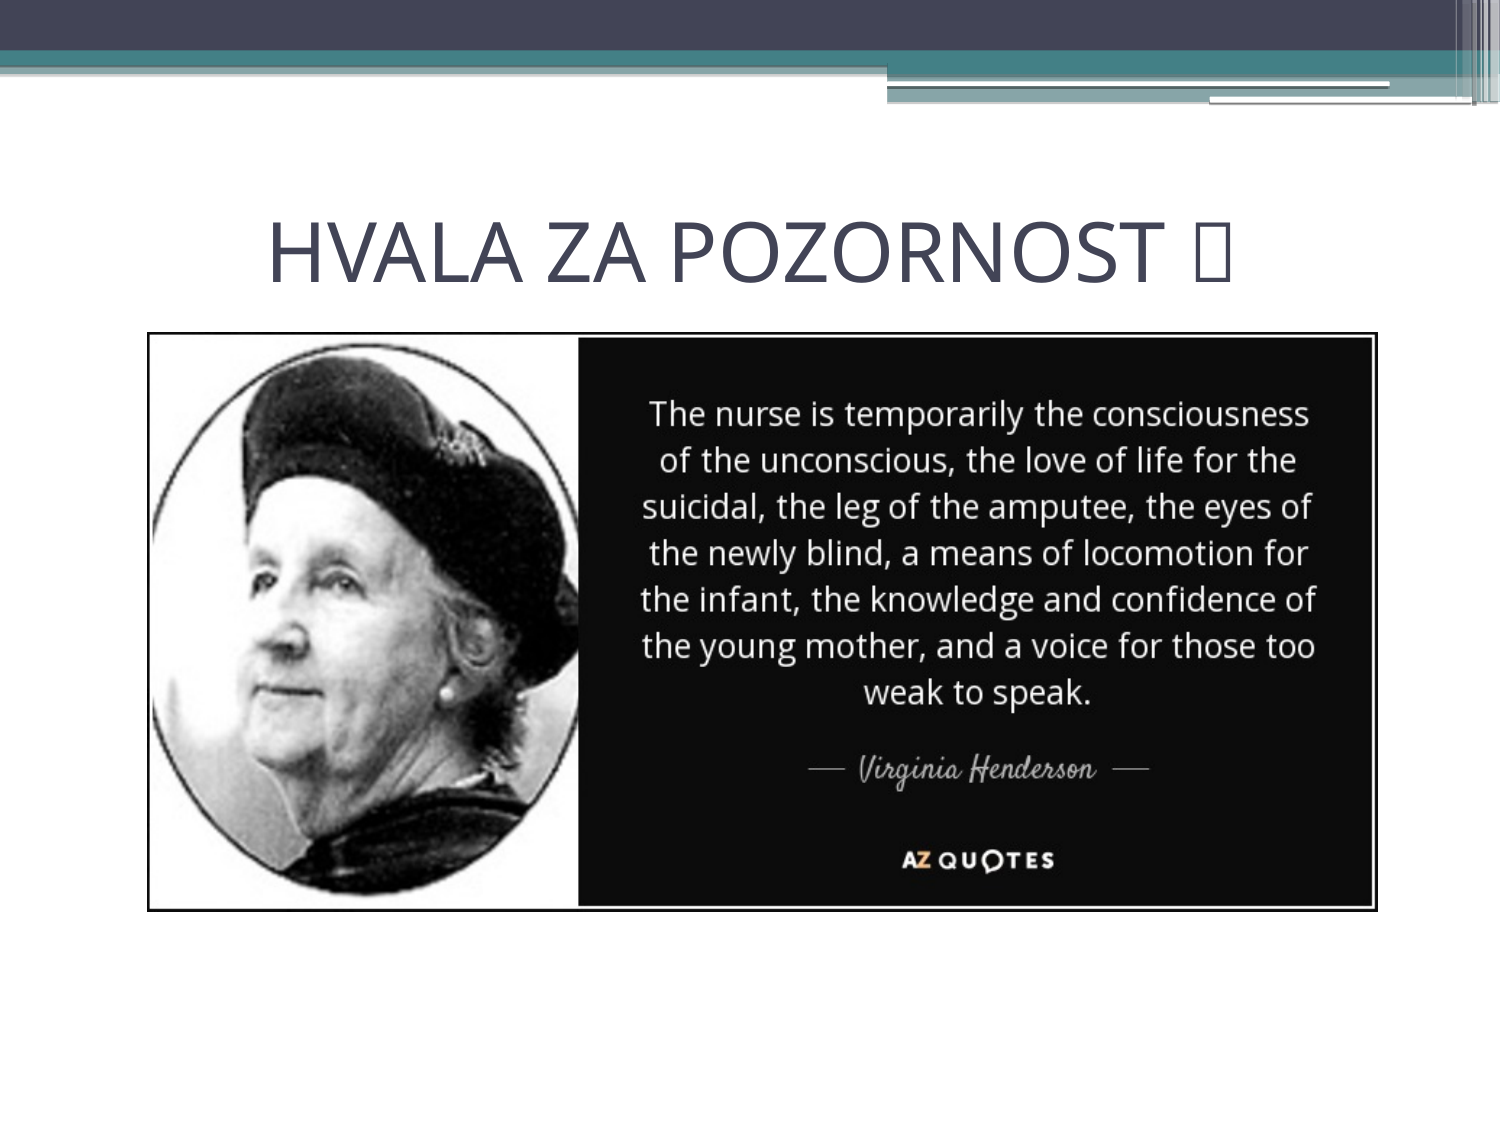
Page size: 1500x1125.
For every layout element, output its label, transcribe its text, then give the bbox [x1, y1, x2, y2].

title HVALA ZA POZORNOST  [76, 161, 1427, 337]
picture [147, 332, 1378, 912]
